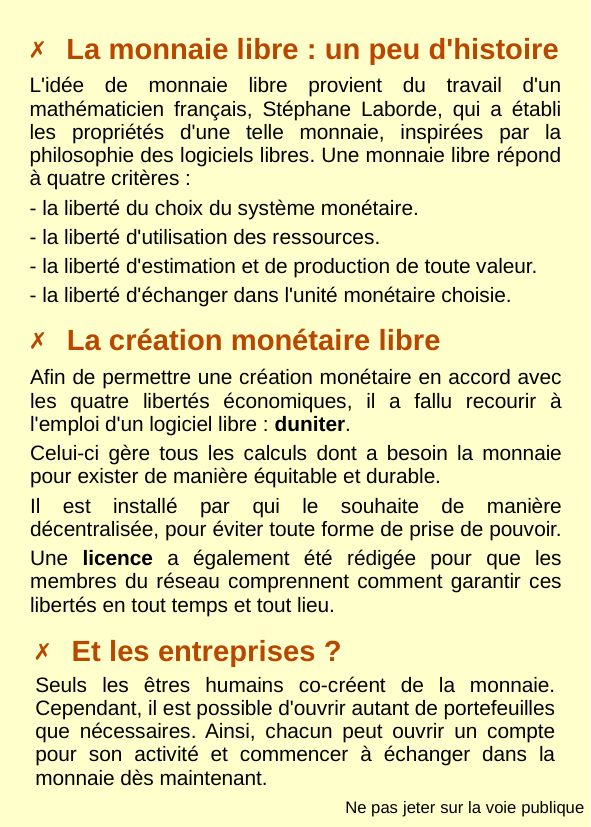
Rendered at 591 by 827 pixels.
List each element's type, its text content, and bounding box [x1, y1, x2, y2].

list L'idée de monnaie libre provient du travail d'un mathématicien français, Stéphane Laborde, qui a établi les propriétés d'une telle monnaie, inspirées par la philosophie des logiciels libres. Une monnaie libre répond à quatre critères : - la liberté du choix du système monétaire. - la liberté d'utilisation des ressources. - la liberté d'estimation et de production de toute valeur. - la liberté d'échanger dans l'unité monétaire choisie. [29, 74, 562, 305]
title Et les entreprises ? [0, 618, 378, 686]
list Afin de permettre une création monétaire en accord avec les quatre libertés économiques, il a fallu recourir à l'emploi d'un logiciel libre : duniter. Celui-ci gère tous les calculs dont a besoin la monnaie pour exister de manière équitable et durable. Il est installé par qui le souhaite de manière décentralisée, pour éviter toute forme de prise de pouvoir. Une licence a également été rédigée pour que les membres du réseau comprennent comment garantir ces libertés en tout temps et tout lieu. [30, 366, 562, 616]
list Seuls les êtres humains co-créent de la monnaie. Cependant, il est possible d'ouvrir autant de portefeuilles que nécessaires. Ainsi, chacun peut ouvrir un compte pour son activité et commencer à échanger dans la monnaie dès maintenant. [35, 673, 556, 789]
text_box Ne pas jeter sur la voie publique [330, 791, 591, 827]
title La monnaie libre : un peu d'histoire [29, 15, 562, 74]
title La création monétaire libre [0, 307, 473, 375]
